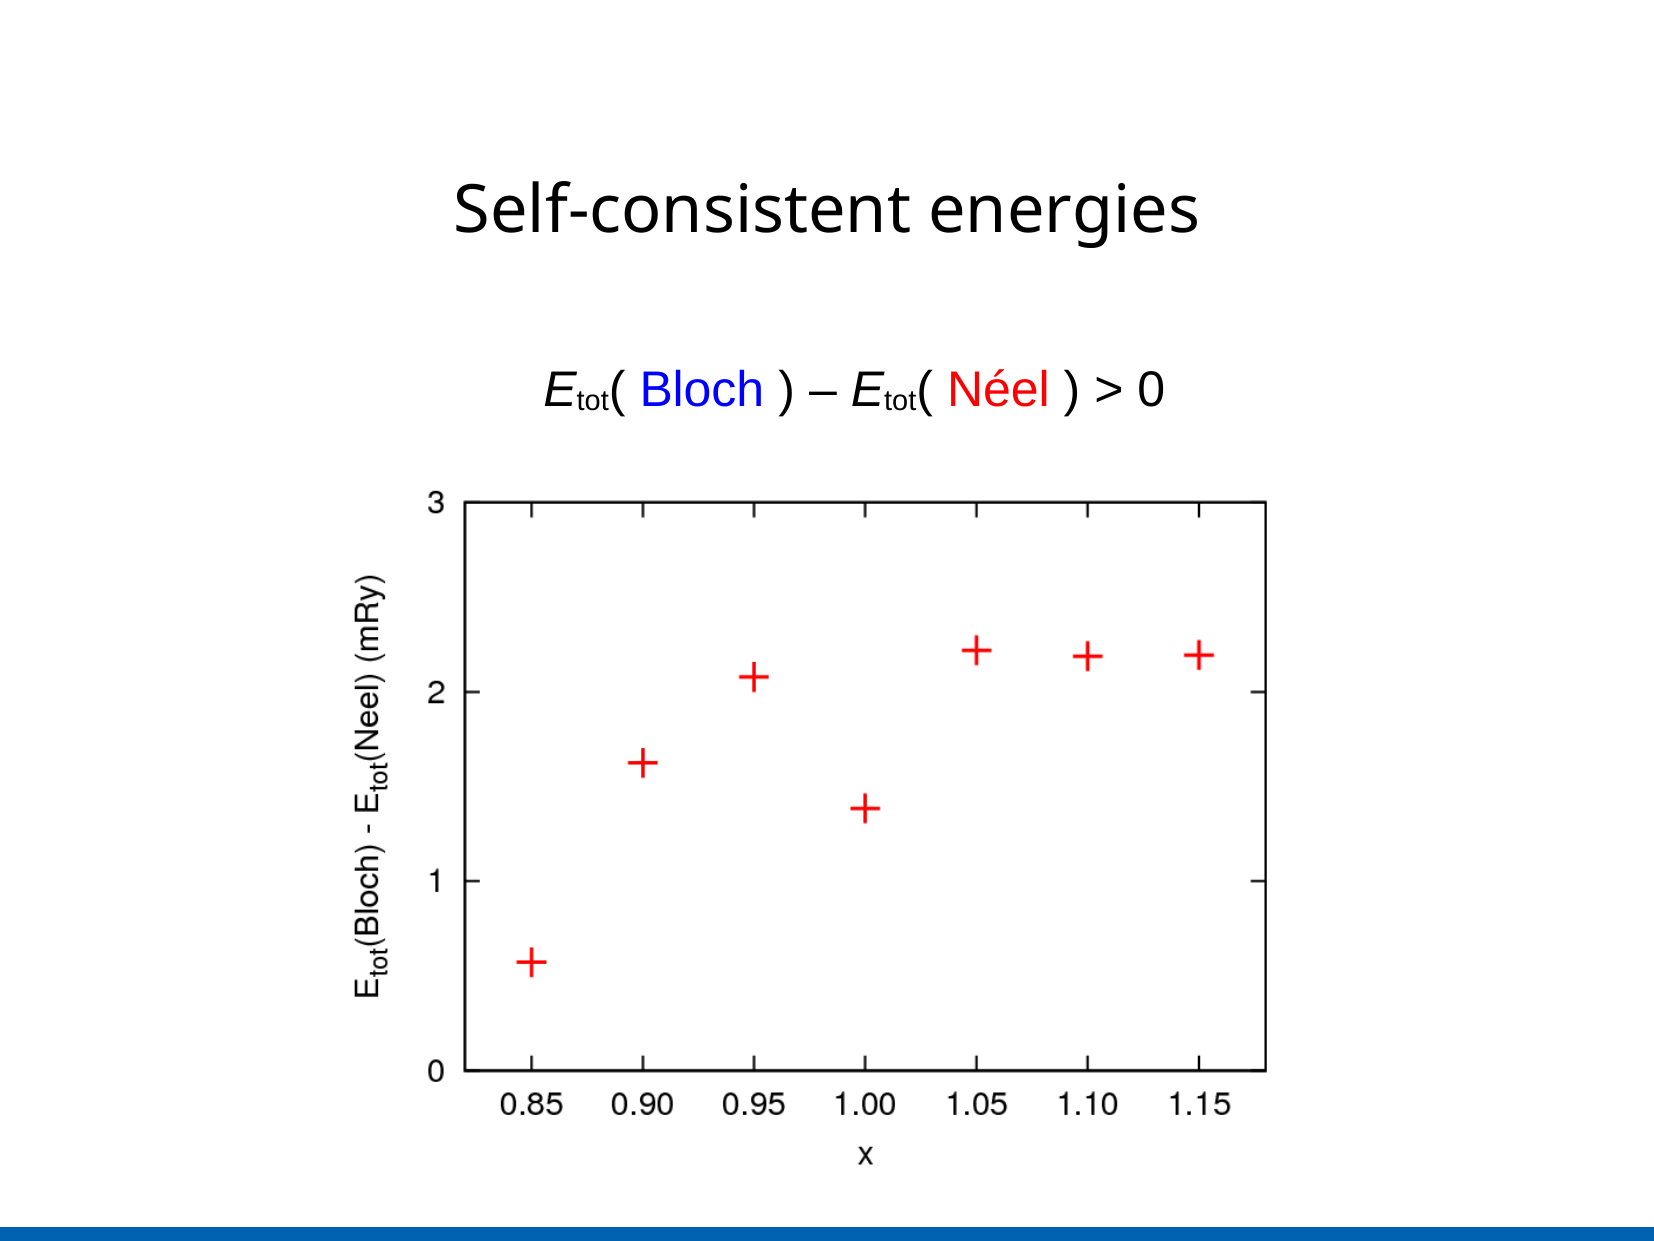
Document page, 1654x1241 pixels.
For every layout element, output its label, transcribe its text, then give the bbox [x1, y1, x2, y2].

picture [308, 465, 1309, 1175]
text_box Etot( Bloch ) – Etot( Néel ) > 0 [528, 354, 1182, 442]
title Self-consistent energies [121, 102, 1534, 310]
